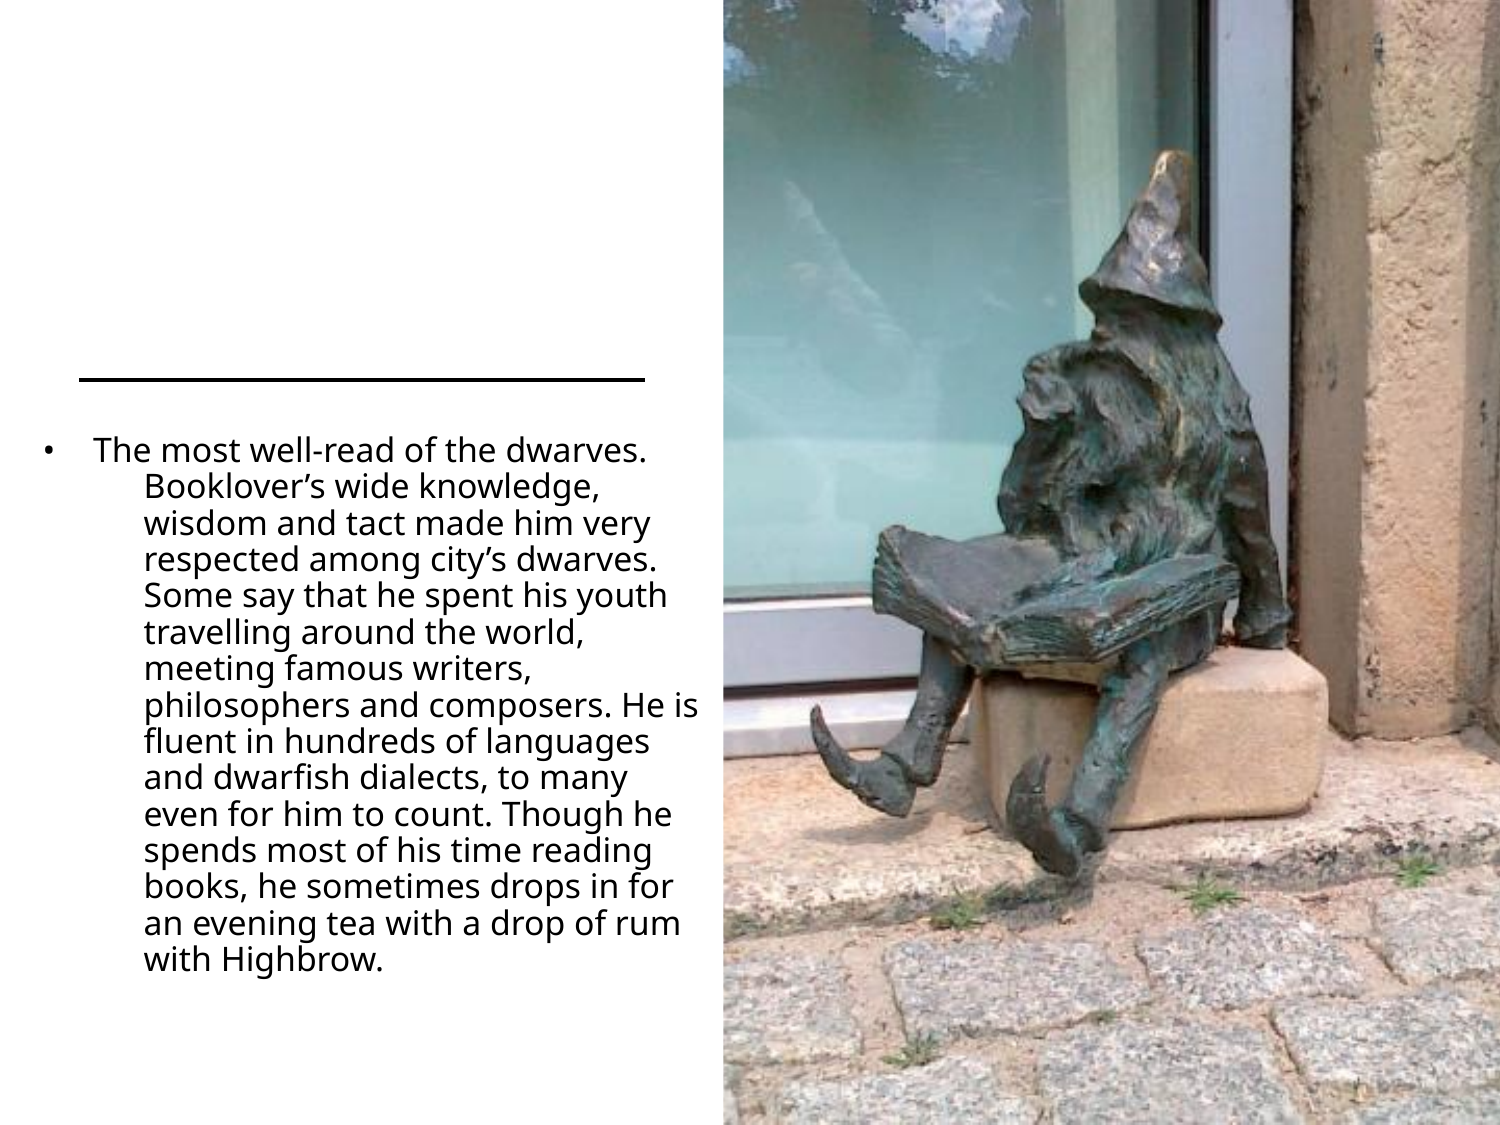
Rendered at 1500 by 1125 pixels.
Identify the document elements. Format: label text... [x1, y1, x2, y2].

list The most well-read of the dwarves. Booklover’s wide knowledge, wisdom and tact made him very respected among city’s dwarves. Some say that he spent his youth travelling around the world, meeting famous writers, philosophers and composers. He is fluent in hundreds of languages and dwarfish dialects, to many even for him to count. Though he spends most of his time reading books, he sometimes drops in for an evening tea with a drop of rum with Highbrow. [27, 425, 723, 994]
picture [723, 0, 1500, 1125]
